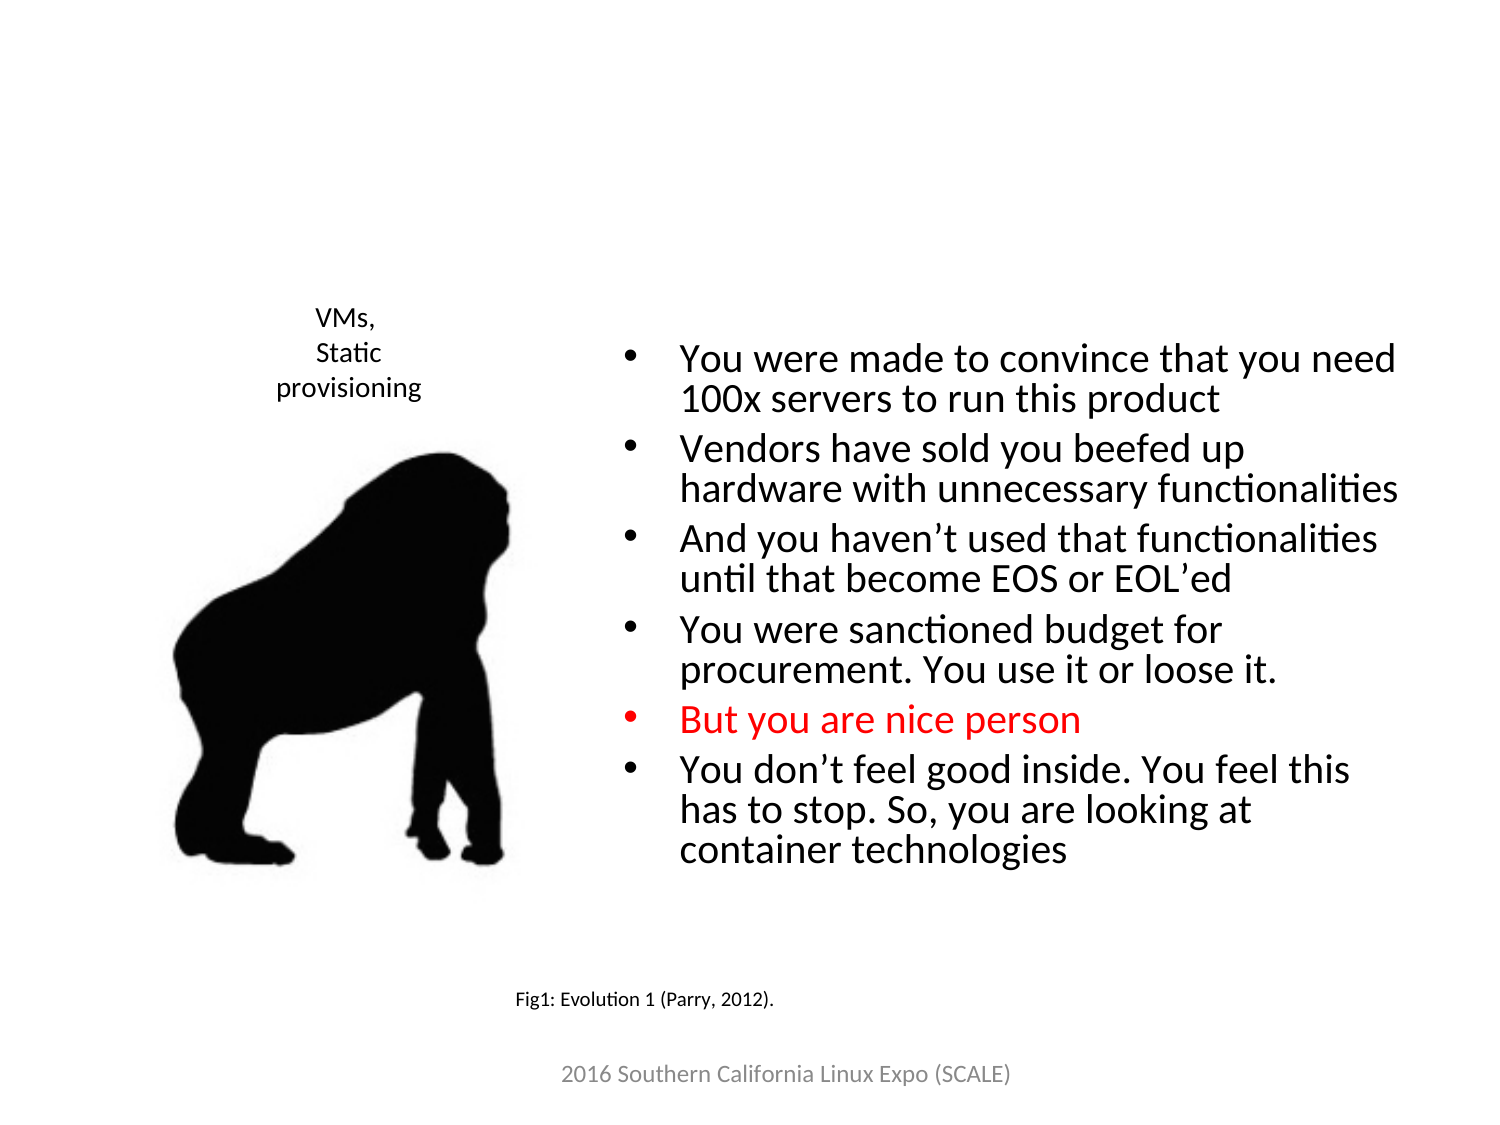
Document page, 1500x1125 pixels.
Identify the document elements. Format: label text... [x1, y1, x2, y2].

text_box VMs, Static provisioning [241, 290, 456, 411]
text_box Fig1: Evolution 1 (Parry, 2012). [500, 977, 965, 1019]
text_box 2016 Southern California Linux Expo (SCALE) [512, 1042, 1067, 1103]
picture [139, 402, 542, 904]
list You were made to convince that you need 100x servers to run this product Vendors have sold you beefed up hardware with unnecessary functionalities And you haven’t used that functionalities until that become EOS or EOL’ed You were sanctioned budget for procurement. You use it or loose it. But you are nice person You don’t feel good inside. You feel this has to stop. So, you are looking at container technologies [608, 44, 1425, 1005]
